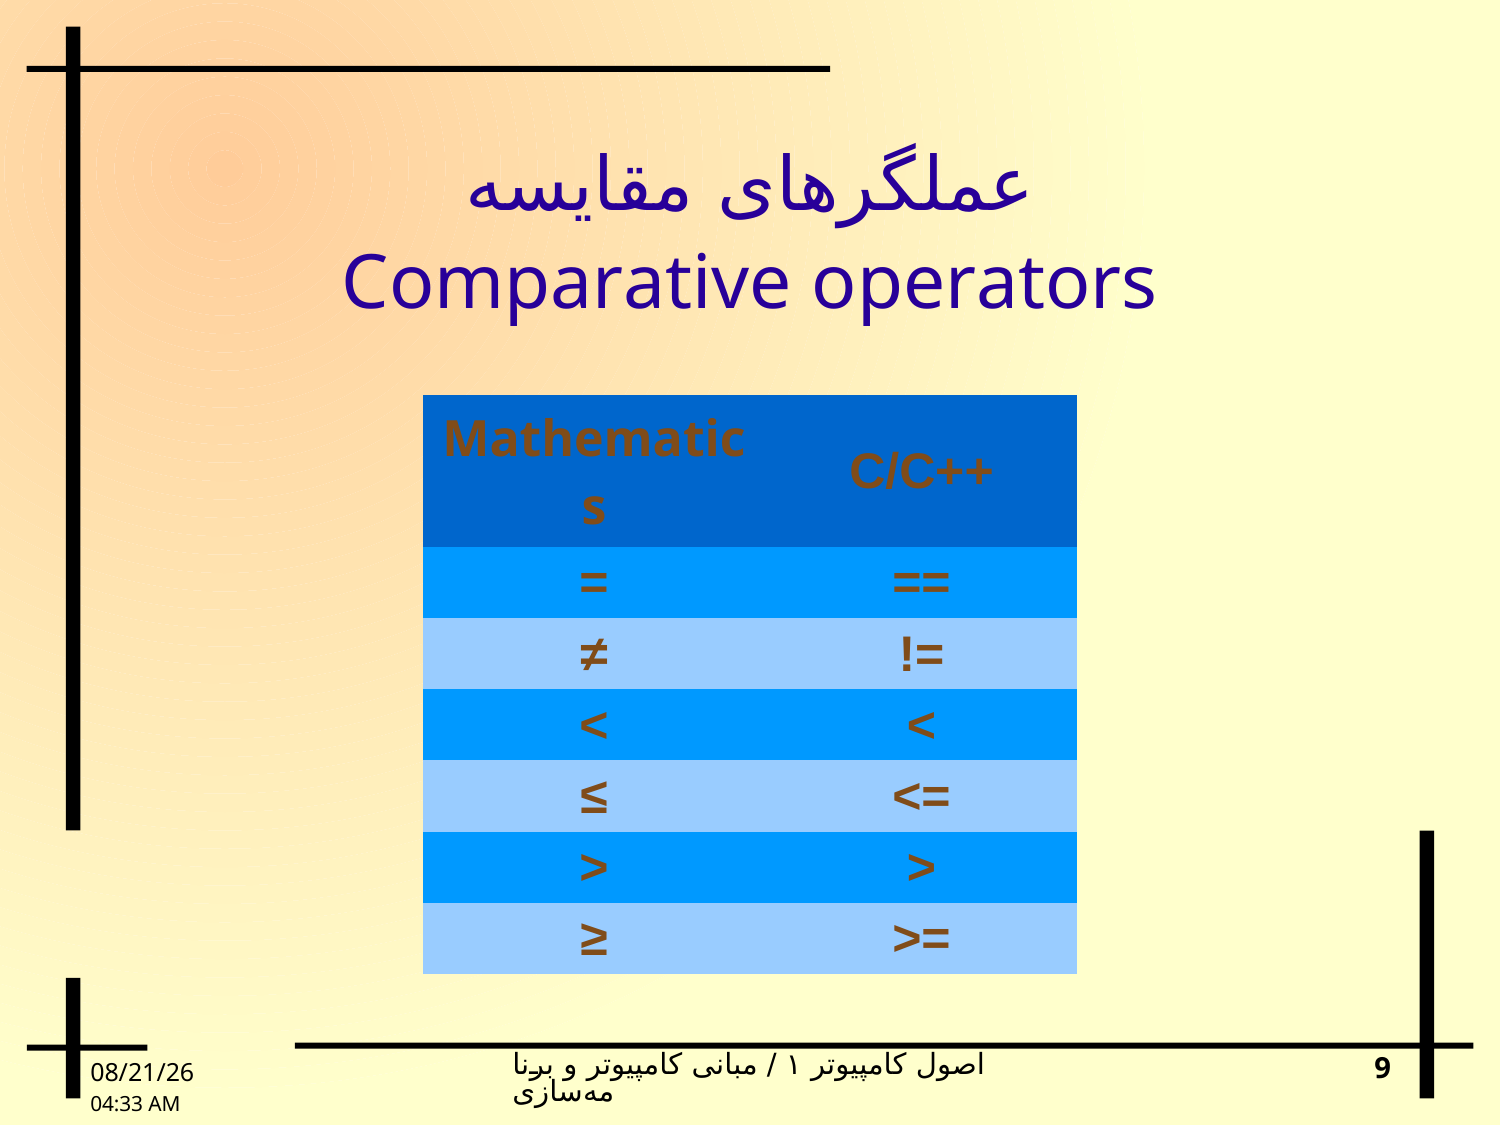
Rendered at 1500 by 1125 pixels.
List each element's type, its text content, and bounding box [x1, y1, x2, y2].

table_cell == [766, 547, 1077, 618]
table_cell != [766, 618, 1077, 689]
table_cell ≤ [423, 760, 766, 832]
table_cell ≥ [423, 903, 766, 974]
table_cell = [423, 547, 766, 618]
table_cell < [766, 689, 1077, 760]
table_cell > [423, 832, 766, 903]
table_header Mathematics [423, 395, 766, 547]
table_cell <= [766, 760, 1077, 832]
table_cell < [423, 689, 766, 760]
title عملگرهای مقایسه Comparative operators [109, 112, 1391, 359]
table_cell > [766, 832, 1077, 903]
table_cell ≠ [423, 618, 766, 689]
table_cell >= [766, 903, 1077, 974]
table_header C/C++ [766, 395, 1077, 547]
